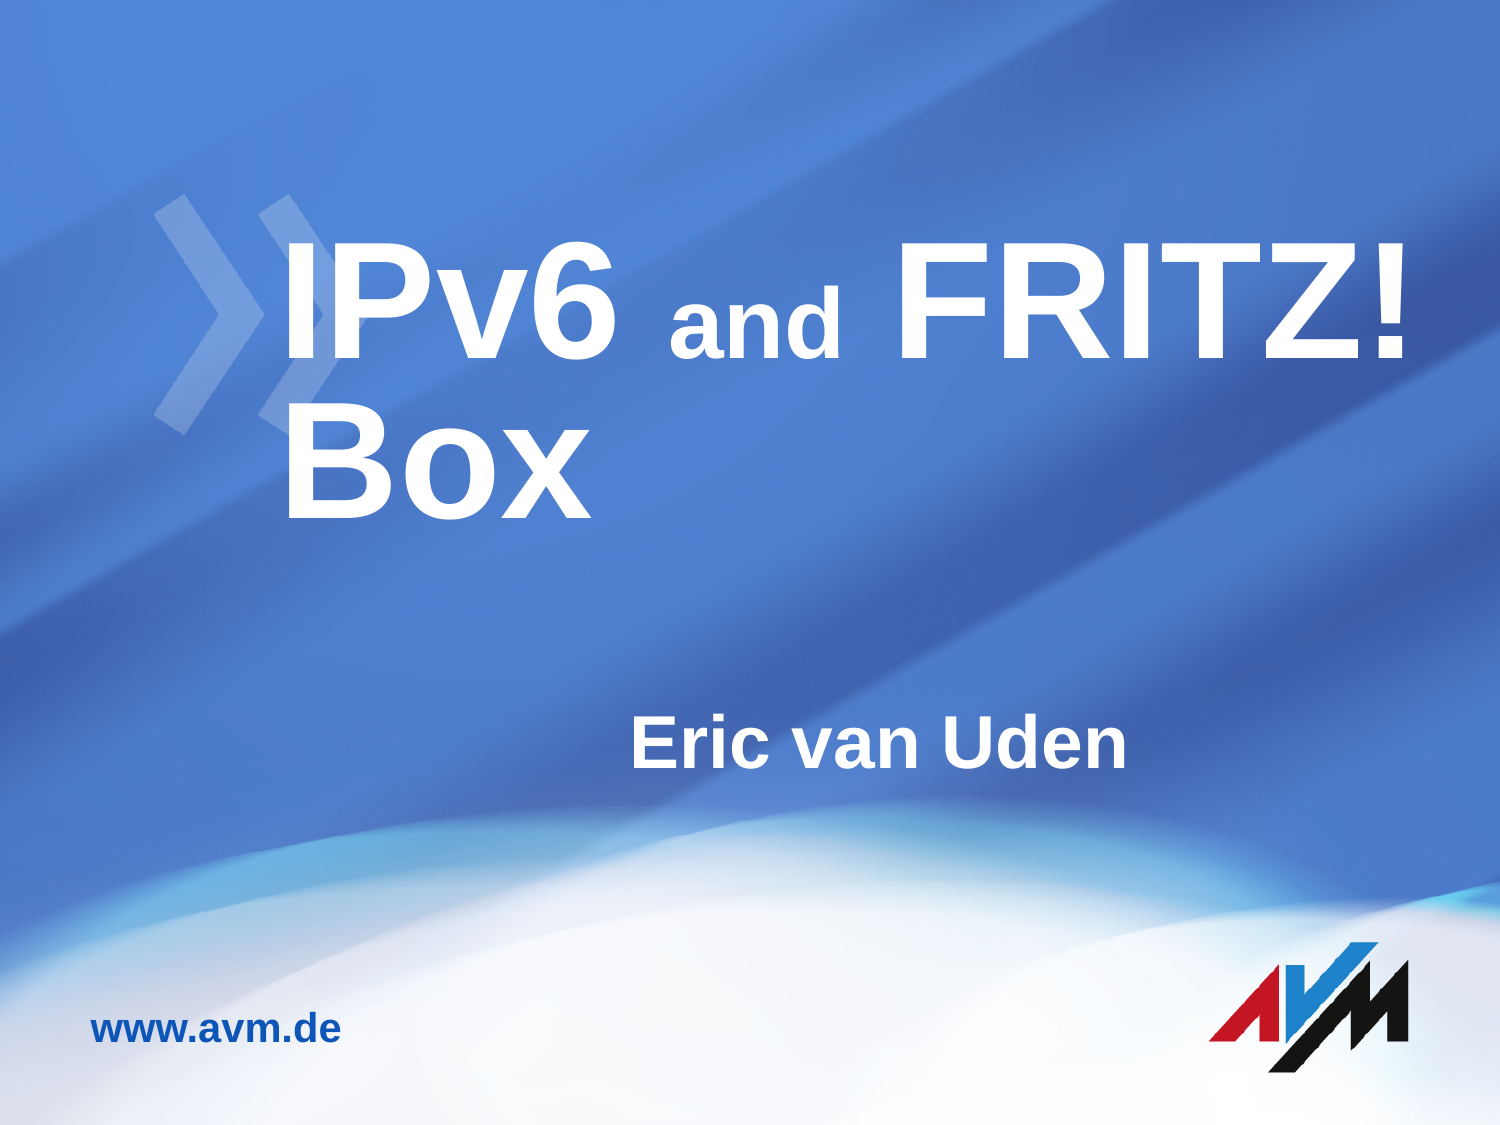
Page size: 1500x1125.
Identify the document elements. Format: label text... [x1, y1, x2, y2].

text_box www.avm.de [75, 992, 357, 1059]
picture [0, 0, 1500, 1125]
text_box IPv6 and FRITZ!Box Eric van Uden [264, 223, 1496, 815]
